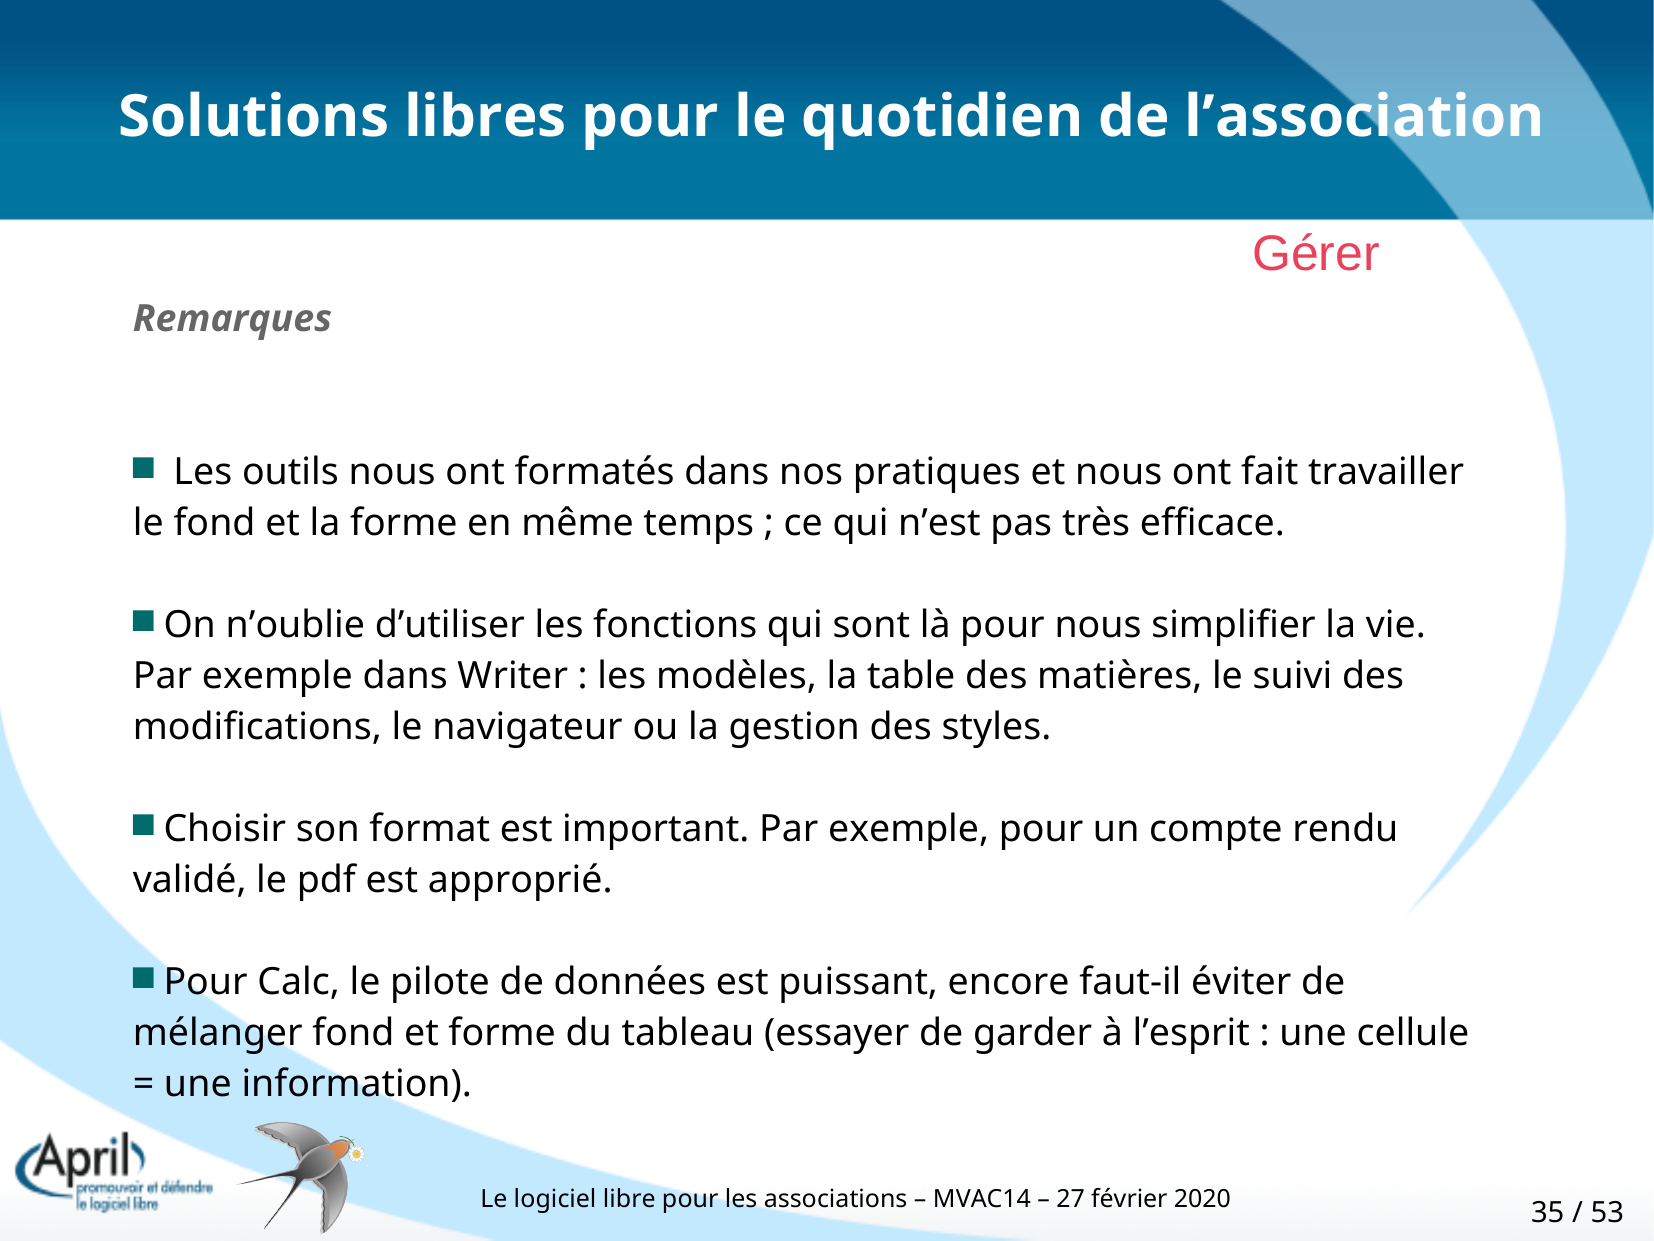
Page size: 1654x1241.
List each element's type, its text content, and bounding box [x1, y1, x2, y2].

text_box Solutions libres pour le quotidien de l’association [88, 20, 1576, 207]
text_box Remarques Les outils nous ont formatés dans nos pratiques et nous ont fait travailler le fond et la forme en même temps ; ce qui n’est pas très efficace. On n’oublie d’utiliser les fonctions qui sont là pour nous simplifier la vie. Par exemple dans Writer : les modèles, la table des matières, le suivi des modifications, le navigateur ou la gestion des styles. Choisir son format est important. Par exemple, pour un compte rendu validé, le pdf est approprié. Pour Calc, le pilote de données est puissant, encore faut-il éviter de mélanger fond et forme du tableau (essayer de garder à l’esprit : une cellule = une information). [118, 283, 1506, 1211]
text_box [1396, 236, 1536, 1093]
picture [0, 0, 1654, 1241]
text_box Gérer [1237, 217, 1396, 283]
text_box [88, 236, 1237, 1093]
